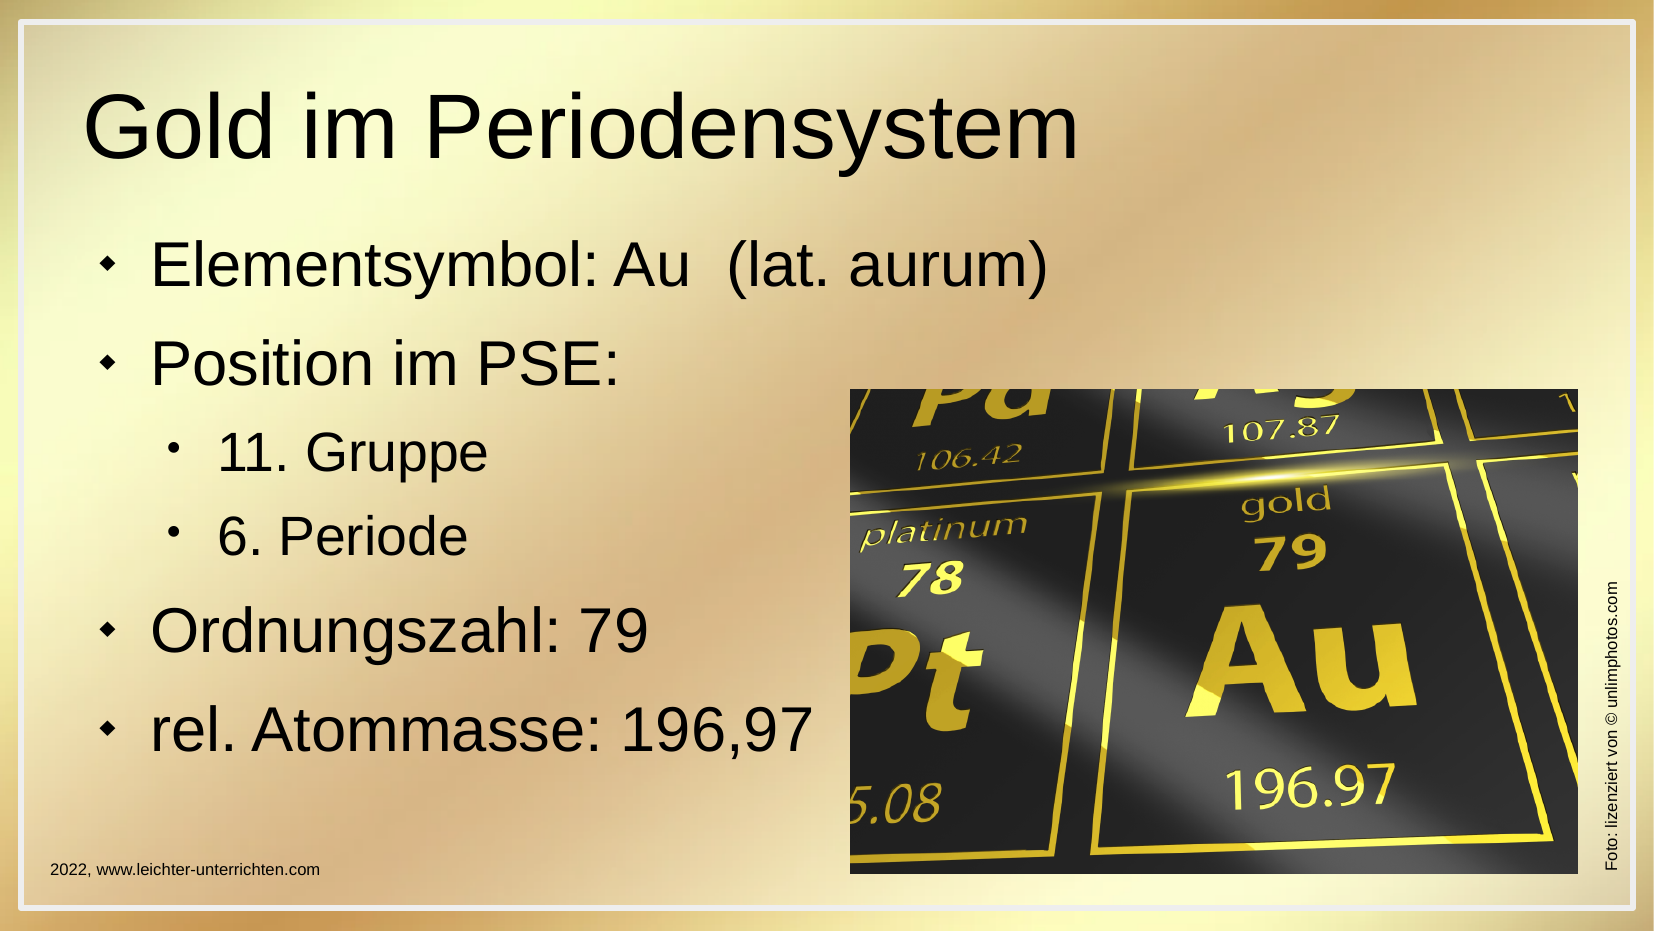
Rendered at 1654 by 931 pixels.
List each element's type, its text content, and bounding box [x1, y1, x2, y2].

text_box Foto: lizenziert von © unlimphotos.com [1594, 566, 1629, 887]
list Elementsymbol: Au (lat. aurum) Position im PSE: 11. Gruppe 6. Periode Ordnungszahl: 79 rel. Atommasse: 196,97 [82, 229, 1571, 769]
picture [0, 0, 1654, 931]
title Gold im Periodensystem [82, 48, 1571, 205]
